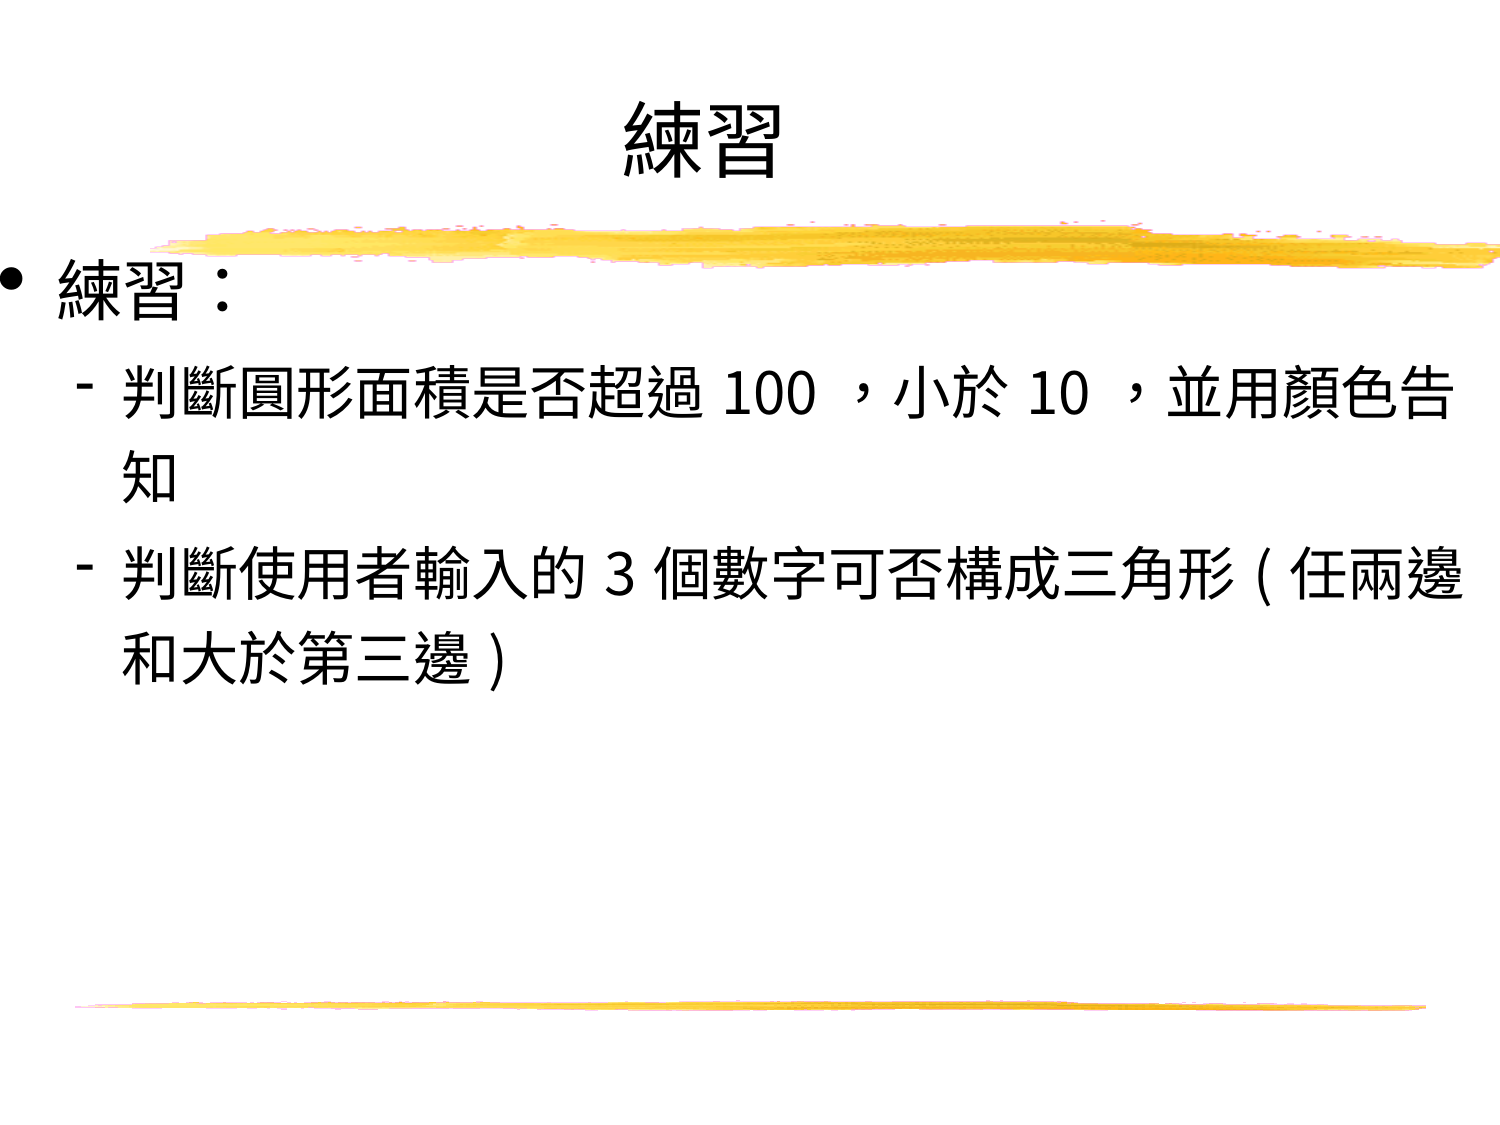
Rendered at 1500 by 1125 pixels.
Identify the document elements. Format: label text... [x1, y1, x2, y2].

picture [150, 215, 1500, 279]
list 練習： 判斷圓形面積是否超過100，小於10，並用顏色告知 判斷使用者輸入的3個數字可否構成三角形(任兩邊和大於第三邊) [0, 238, 1472, 1102]
title 練習 [66, 35, 1342, 225]
